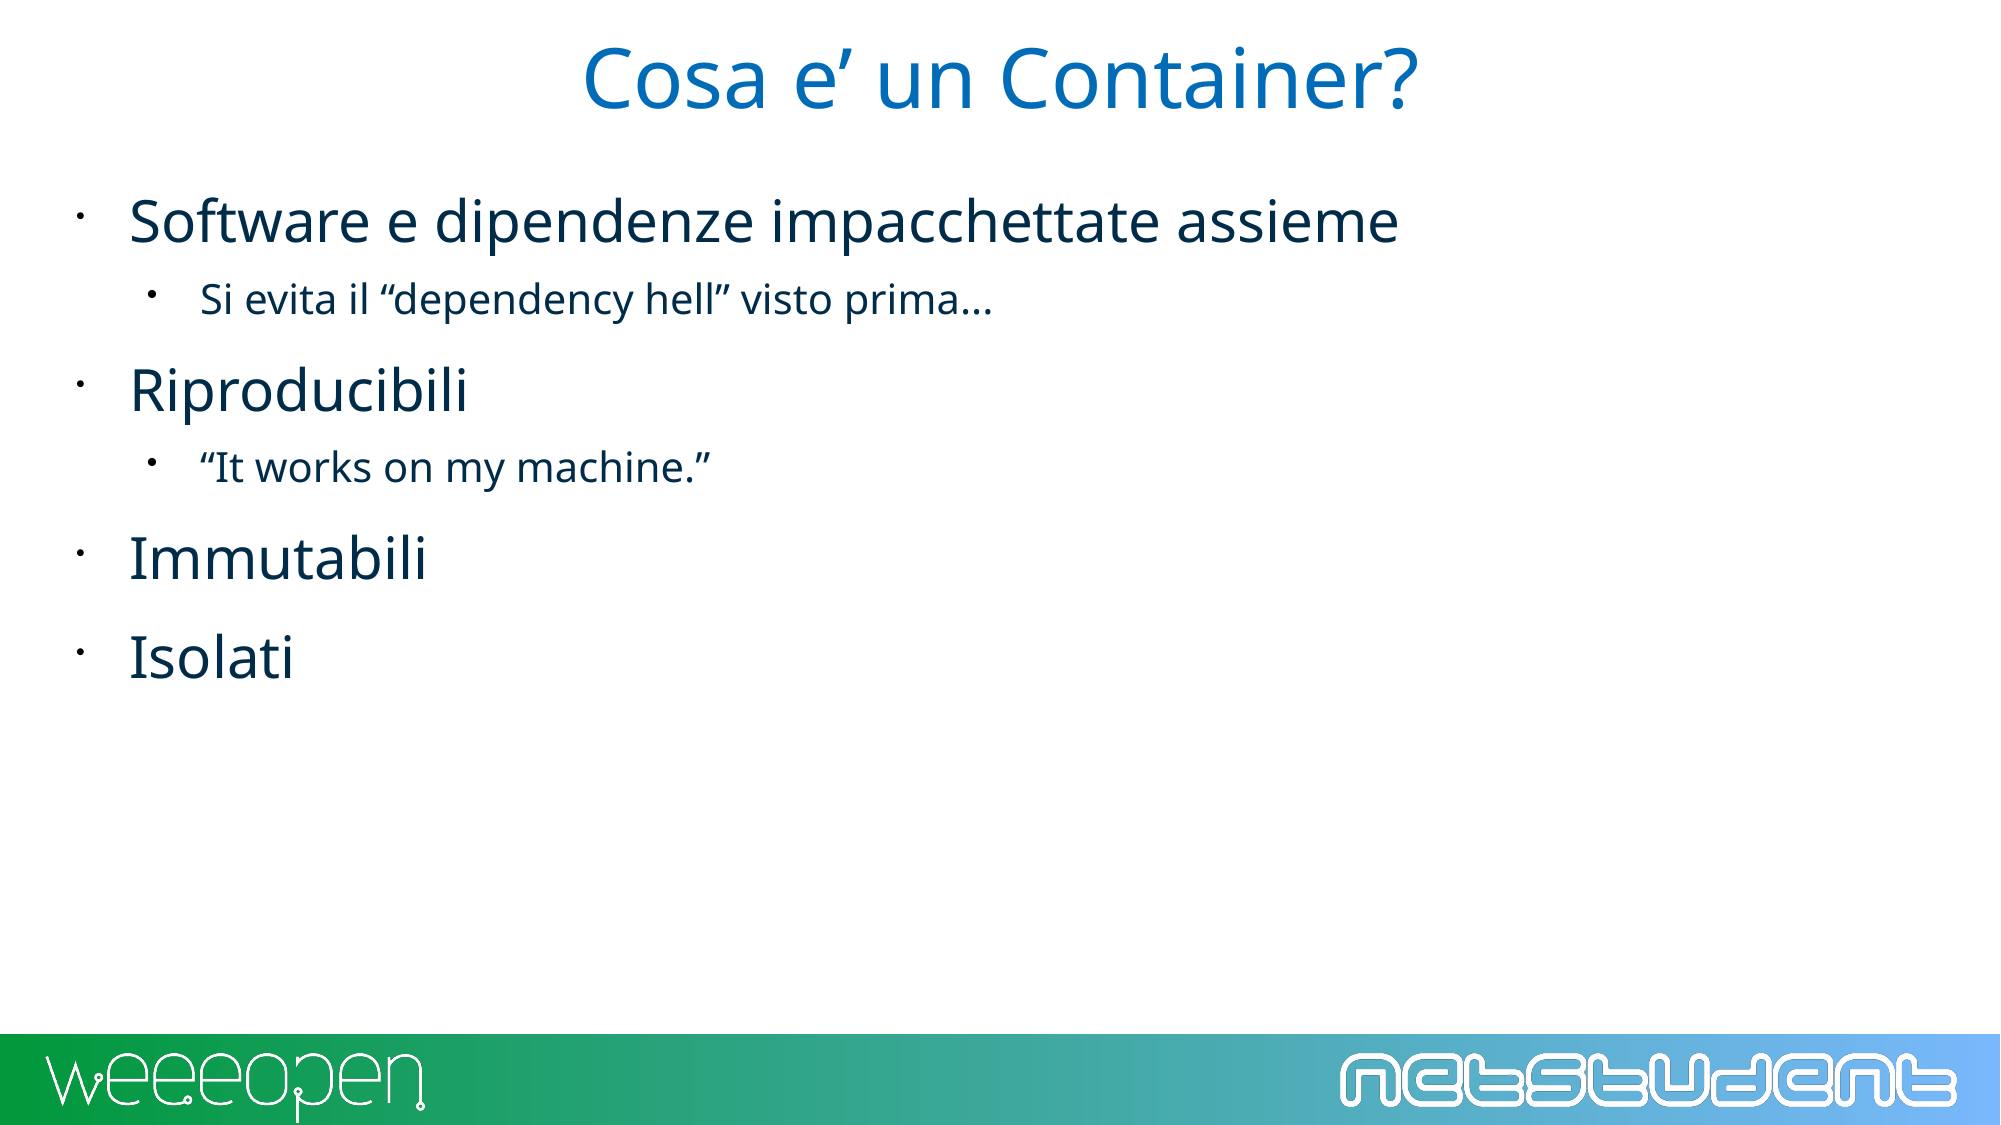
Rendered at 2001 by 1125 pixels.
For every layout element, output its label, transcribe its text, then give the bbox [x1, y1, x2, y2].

picture [45, 1053, 425, 1123]
picture [1340, 1053, 1957, 1107]
title Cosa e’ un Container? [43, 29, 1959, 119]
list Software e dipendenze impacchettate assieme Si evita il “dependency hell” visto prima... Riproducibili “It works on my machine.” Immutabili Isolati [43, 177, 1959, 1008]
